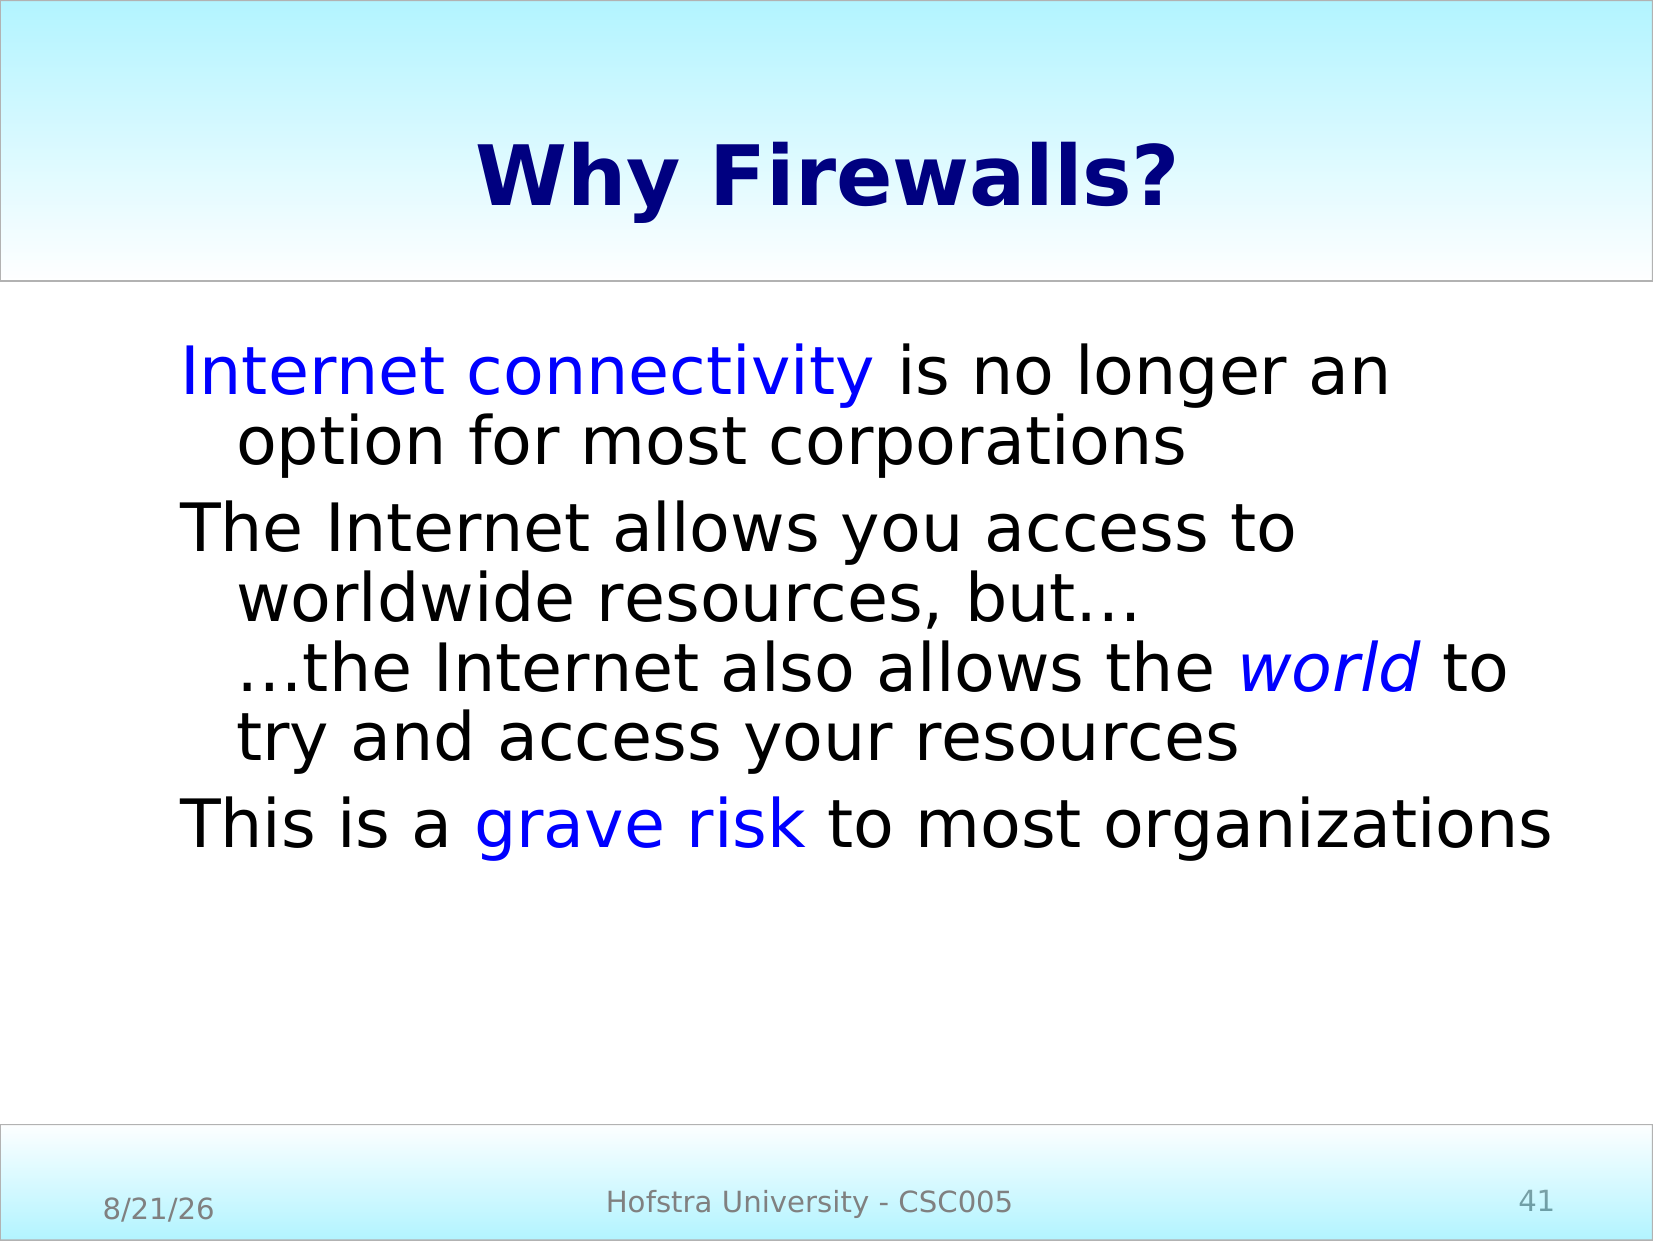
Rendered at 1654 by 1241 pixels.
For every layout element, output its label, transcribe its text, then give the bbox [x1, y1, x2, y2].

title Why Firewalls? [123, 93, 1533, 233]
list Internet connectivity is no longer an option for most corporations The Internet allows you access to worldwide resources, but… …the Internet also allows the world to try and access your resources This is a grave risk to most organizations [165, 330, 1571, 1076]
